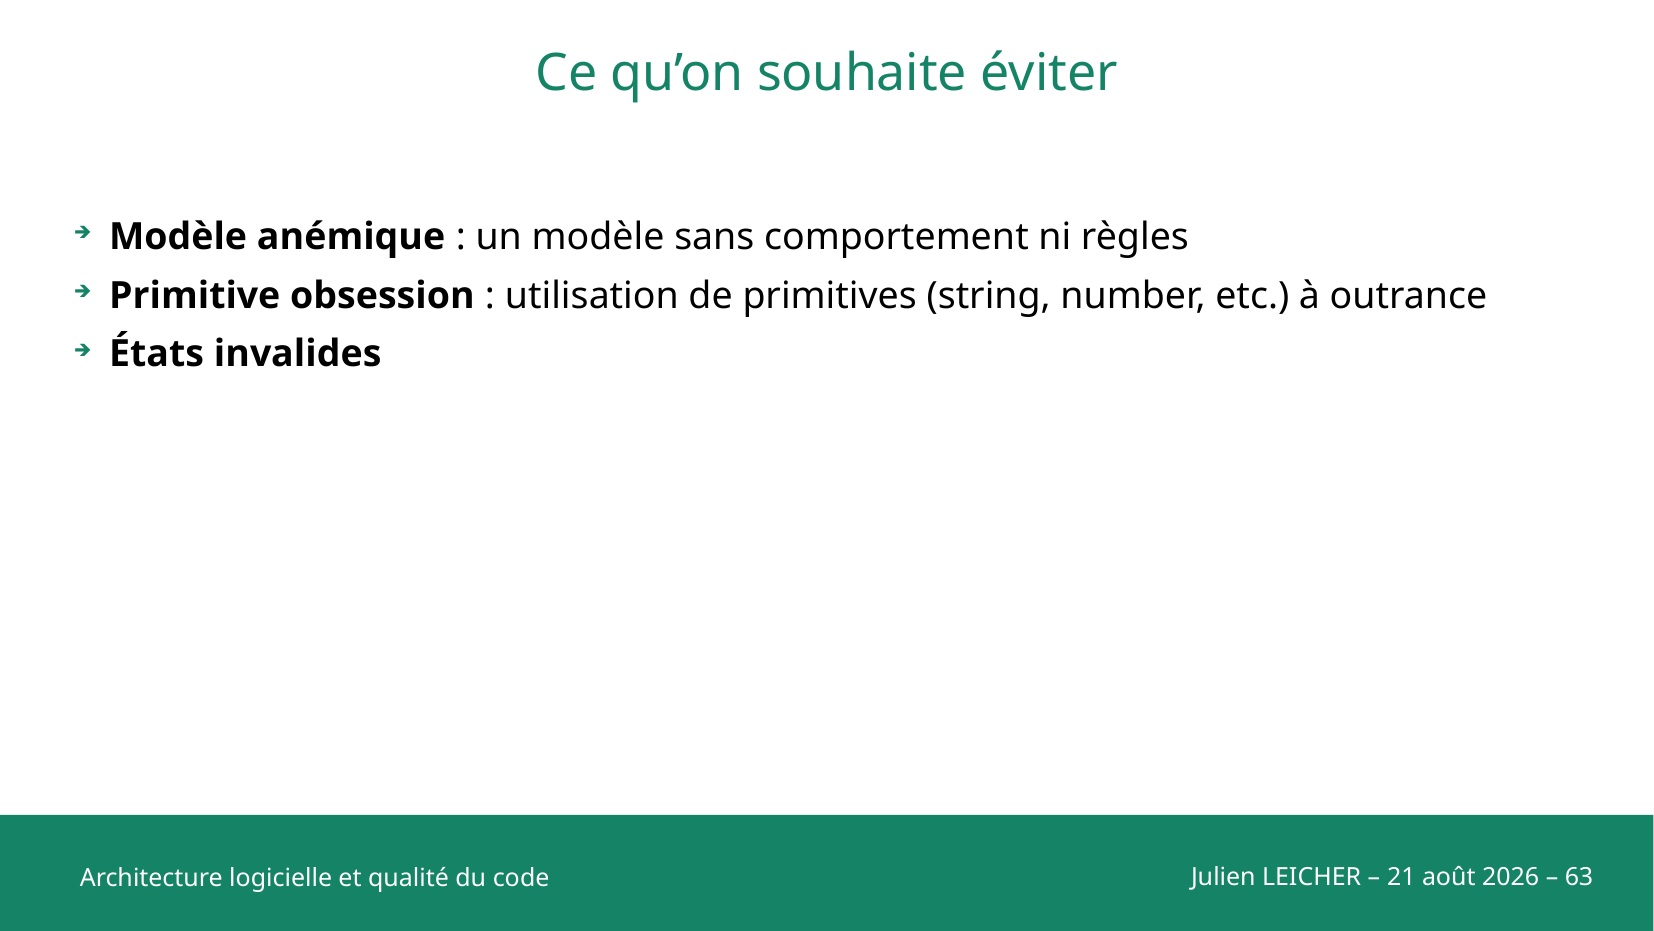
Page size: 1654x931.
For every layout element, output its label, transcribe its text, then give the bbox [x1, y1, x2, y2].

text_box Modèle anémique : un modèle sans comportement ni règles Primitive obsession : utilisation de primitives (string, number, etc.) à outrance États invalides [59, 194, 1595, 678]
text_box Architecture logicielle et qualité du code [64, 852, 798, 898]
text_box Julien LEICHER – 7 mars 2022 – <numéro> [0, 814, 1654, 931]
text_box Ce qu’on souhaite éviter [0, 27, 1654, 113]
